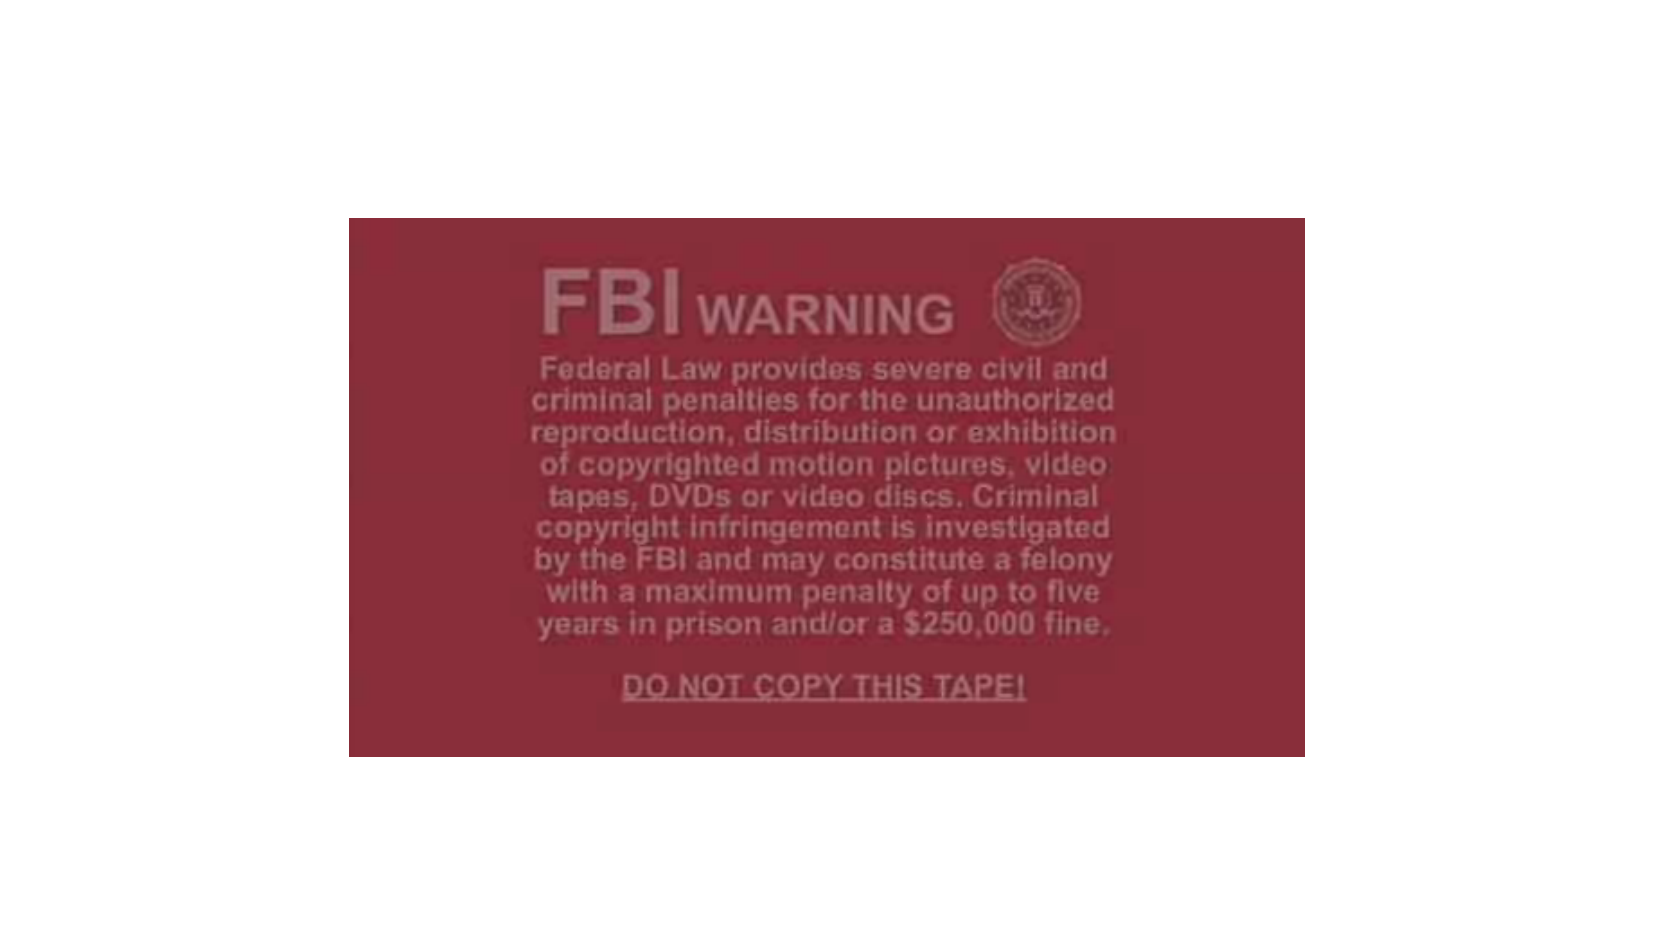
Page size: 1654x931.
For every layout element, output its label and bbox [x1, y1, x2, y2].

text_box [348, 217, 1305, 758]
